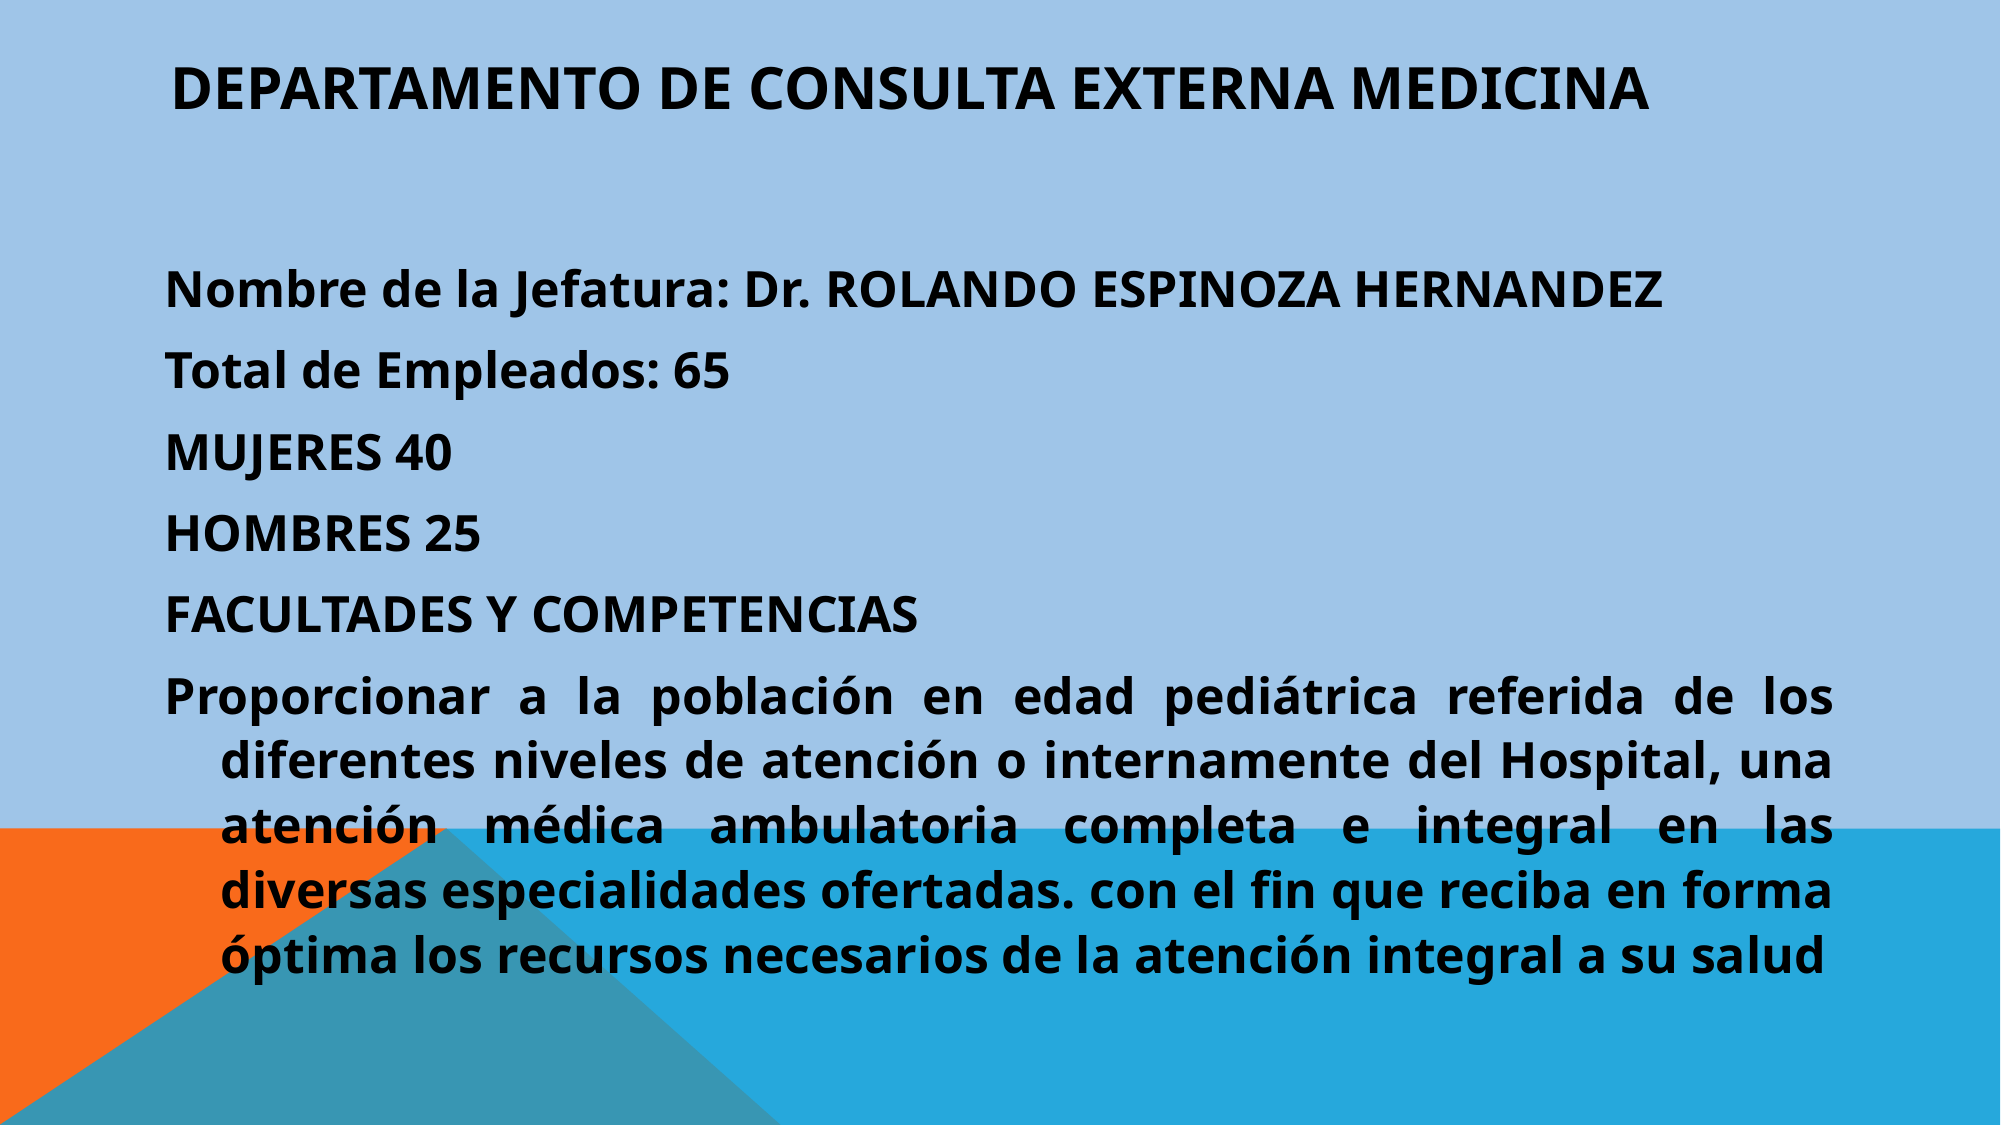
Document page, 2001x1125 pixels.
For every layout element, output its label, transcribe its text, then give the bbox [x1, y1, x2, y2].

text_box DEPARTAMENTO DE CONSULTA EXTERNA MEDICINA [156, 43, 1857, 213]
text_box Nombre de la Jefatura: Dr. ROLANDO ESPINOZA HERNANDEZ Total de Empleados: 65 MUJERES 40 HOMBRES 25 FACULTADES Y COMPETENCIAS Proporcionar a la población en edad pediátrica referida de los diferentes niveles de atención o internamente del Hospital, una atención médica ambulatoria completa e integral en las diversas especialidades ofertadas. con el fin que reciba en forma óptima los recursos necesarios de la atención integral a su salud [149, 244, 1850, 956]
